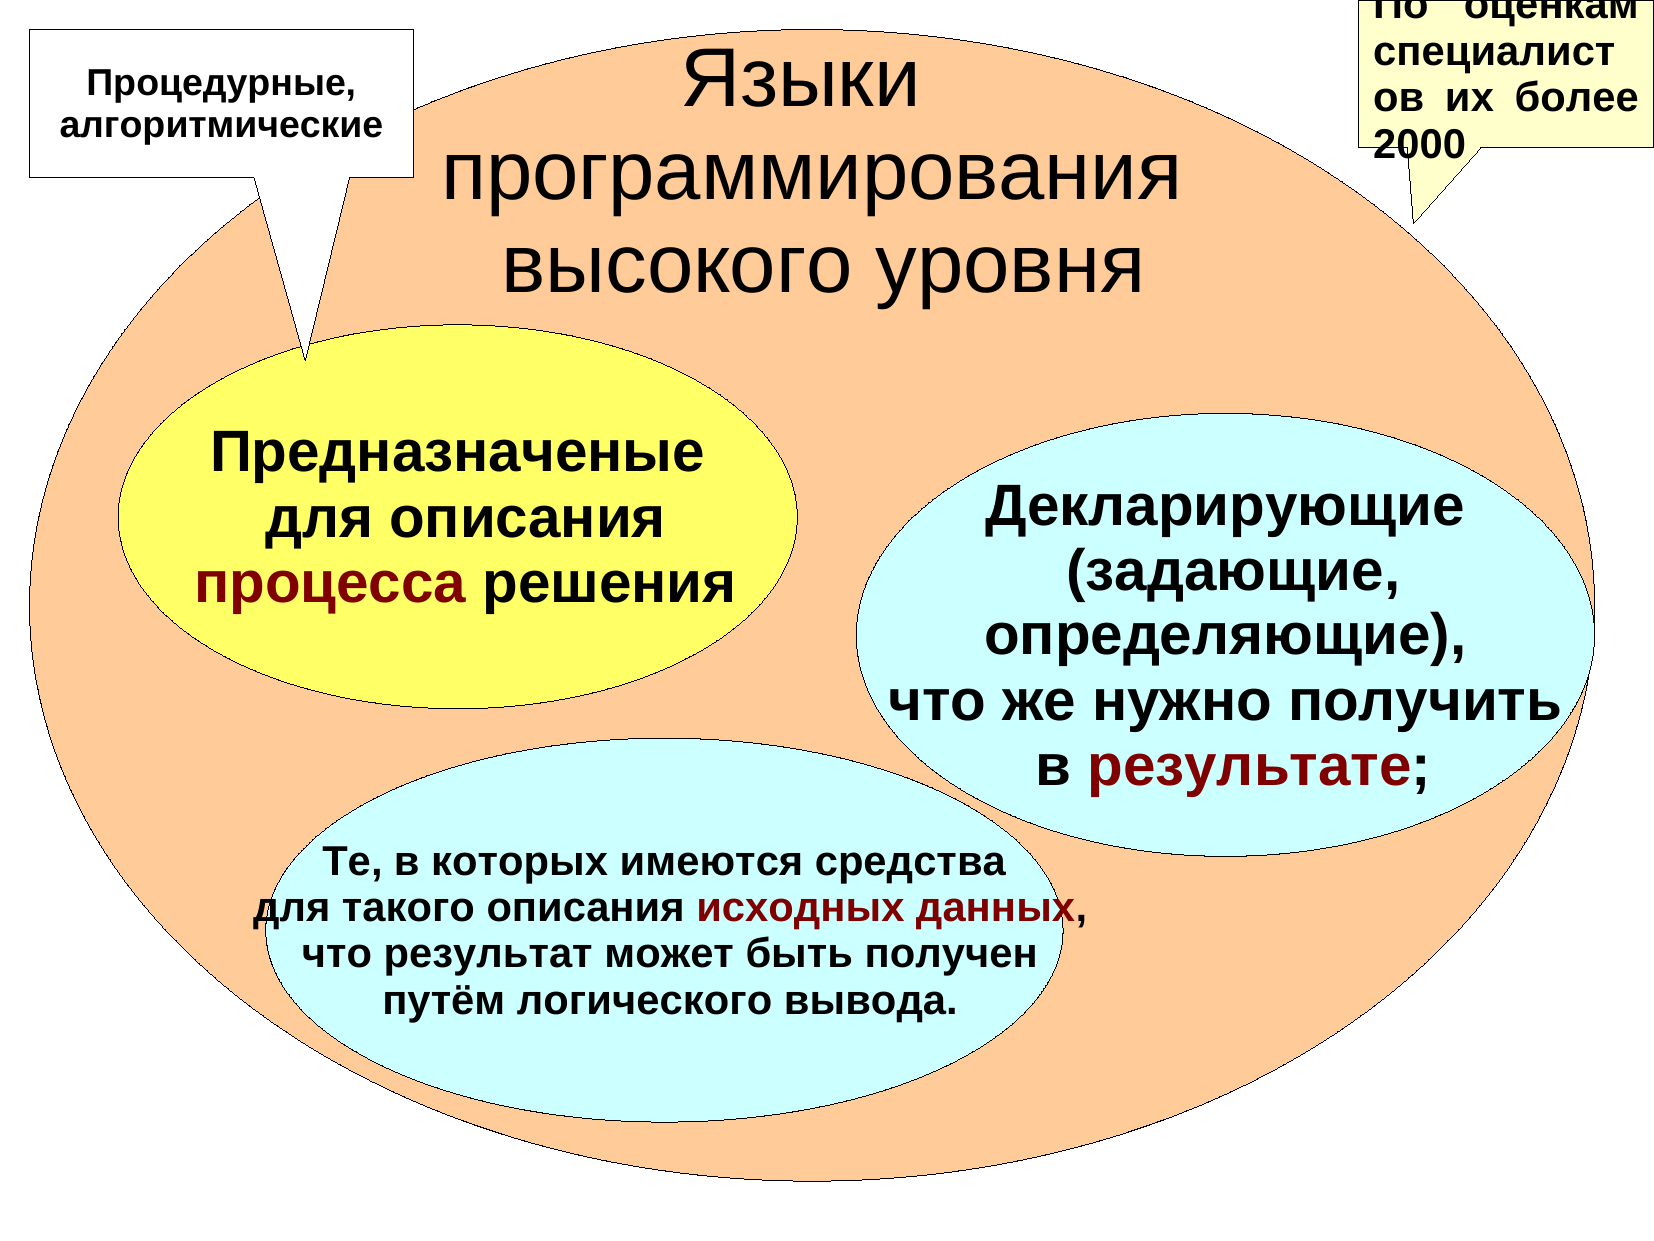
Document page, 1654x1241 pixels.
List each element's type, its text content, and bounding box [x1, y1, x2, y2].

text_box Предназначеные для описания процесса решения [118, 324, 798, 709]
text_box Декларирующие (задающие, определяющие), что же нужно получить в результате; [856, 413, 1595, 857]
text_box Те, в которых имеются средства для такого описания исходных данных, что результат может быть получен путём логического вывода. [265, 738, 1064, 1123]
text_box По оценкам специалистов их более 2000 [1358, 0, 1654, 224]
text_box Процедурные, алгоритмические [29, 29, 414, 361]
text_box Языки программирования высокого уровня [29, 29, 1595, 1182]
